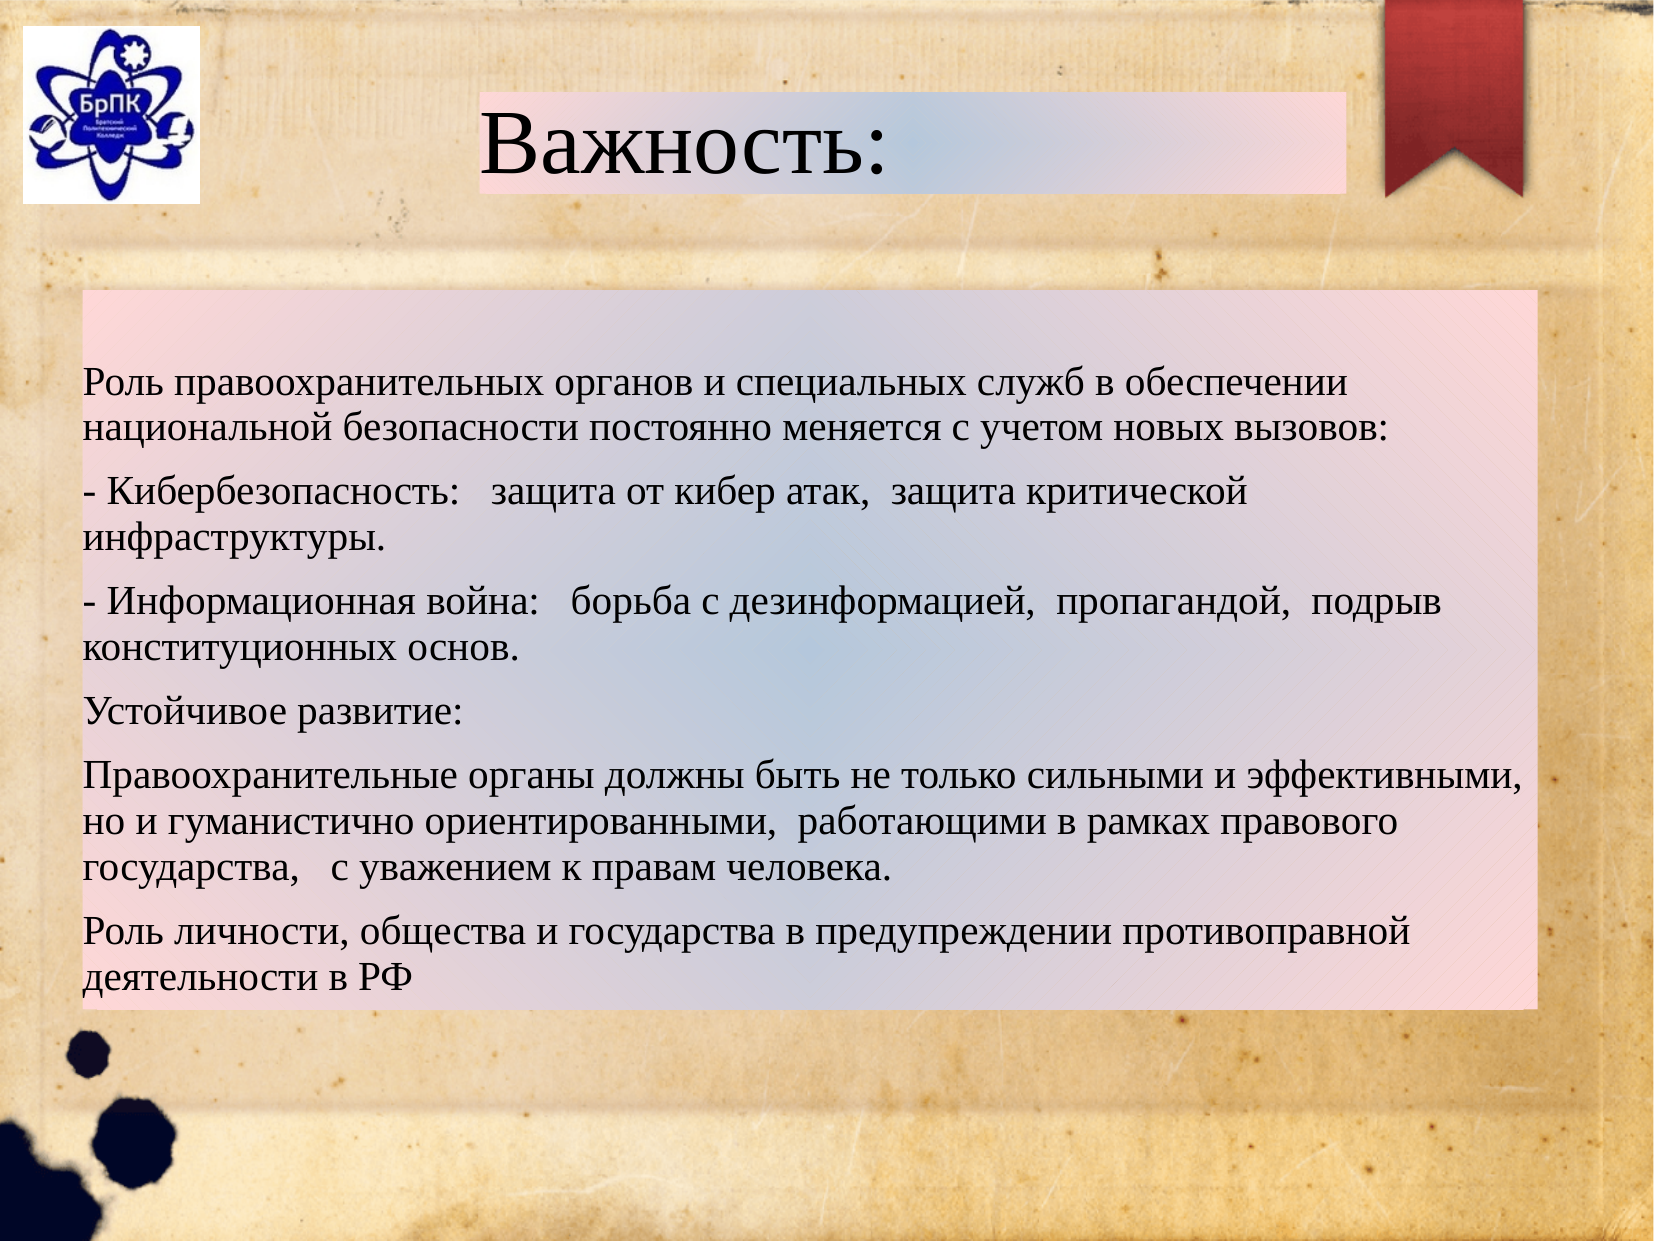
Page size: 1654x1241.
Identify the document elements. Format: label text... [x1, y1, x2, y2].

picture [0, 0, 1654, 1241]
title Важность: [479, 92, 1347, 194]
list Роль правоохранительных органов и специальных служб в обеспечении национальной безопасности постоянно меняется с учетом новых вызовов: - Кибербезопасность: защита от кибер атак, защита критической инфраструктуры. - Информационная война: борьба с дезинформацией, пропагандой, подрыв конституционных основ. Устойчивое развитие: Правоохранительные органы должны быть не только сильными и эффективными, но и гуманистично ориентированными, работающими в рамках правового государства, с уважением к правам человека. Роль личности, общества и государства в предупреждении противоправной деятельности в РФ [82, 290, 1538, 1010]
